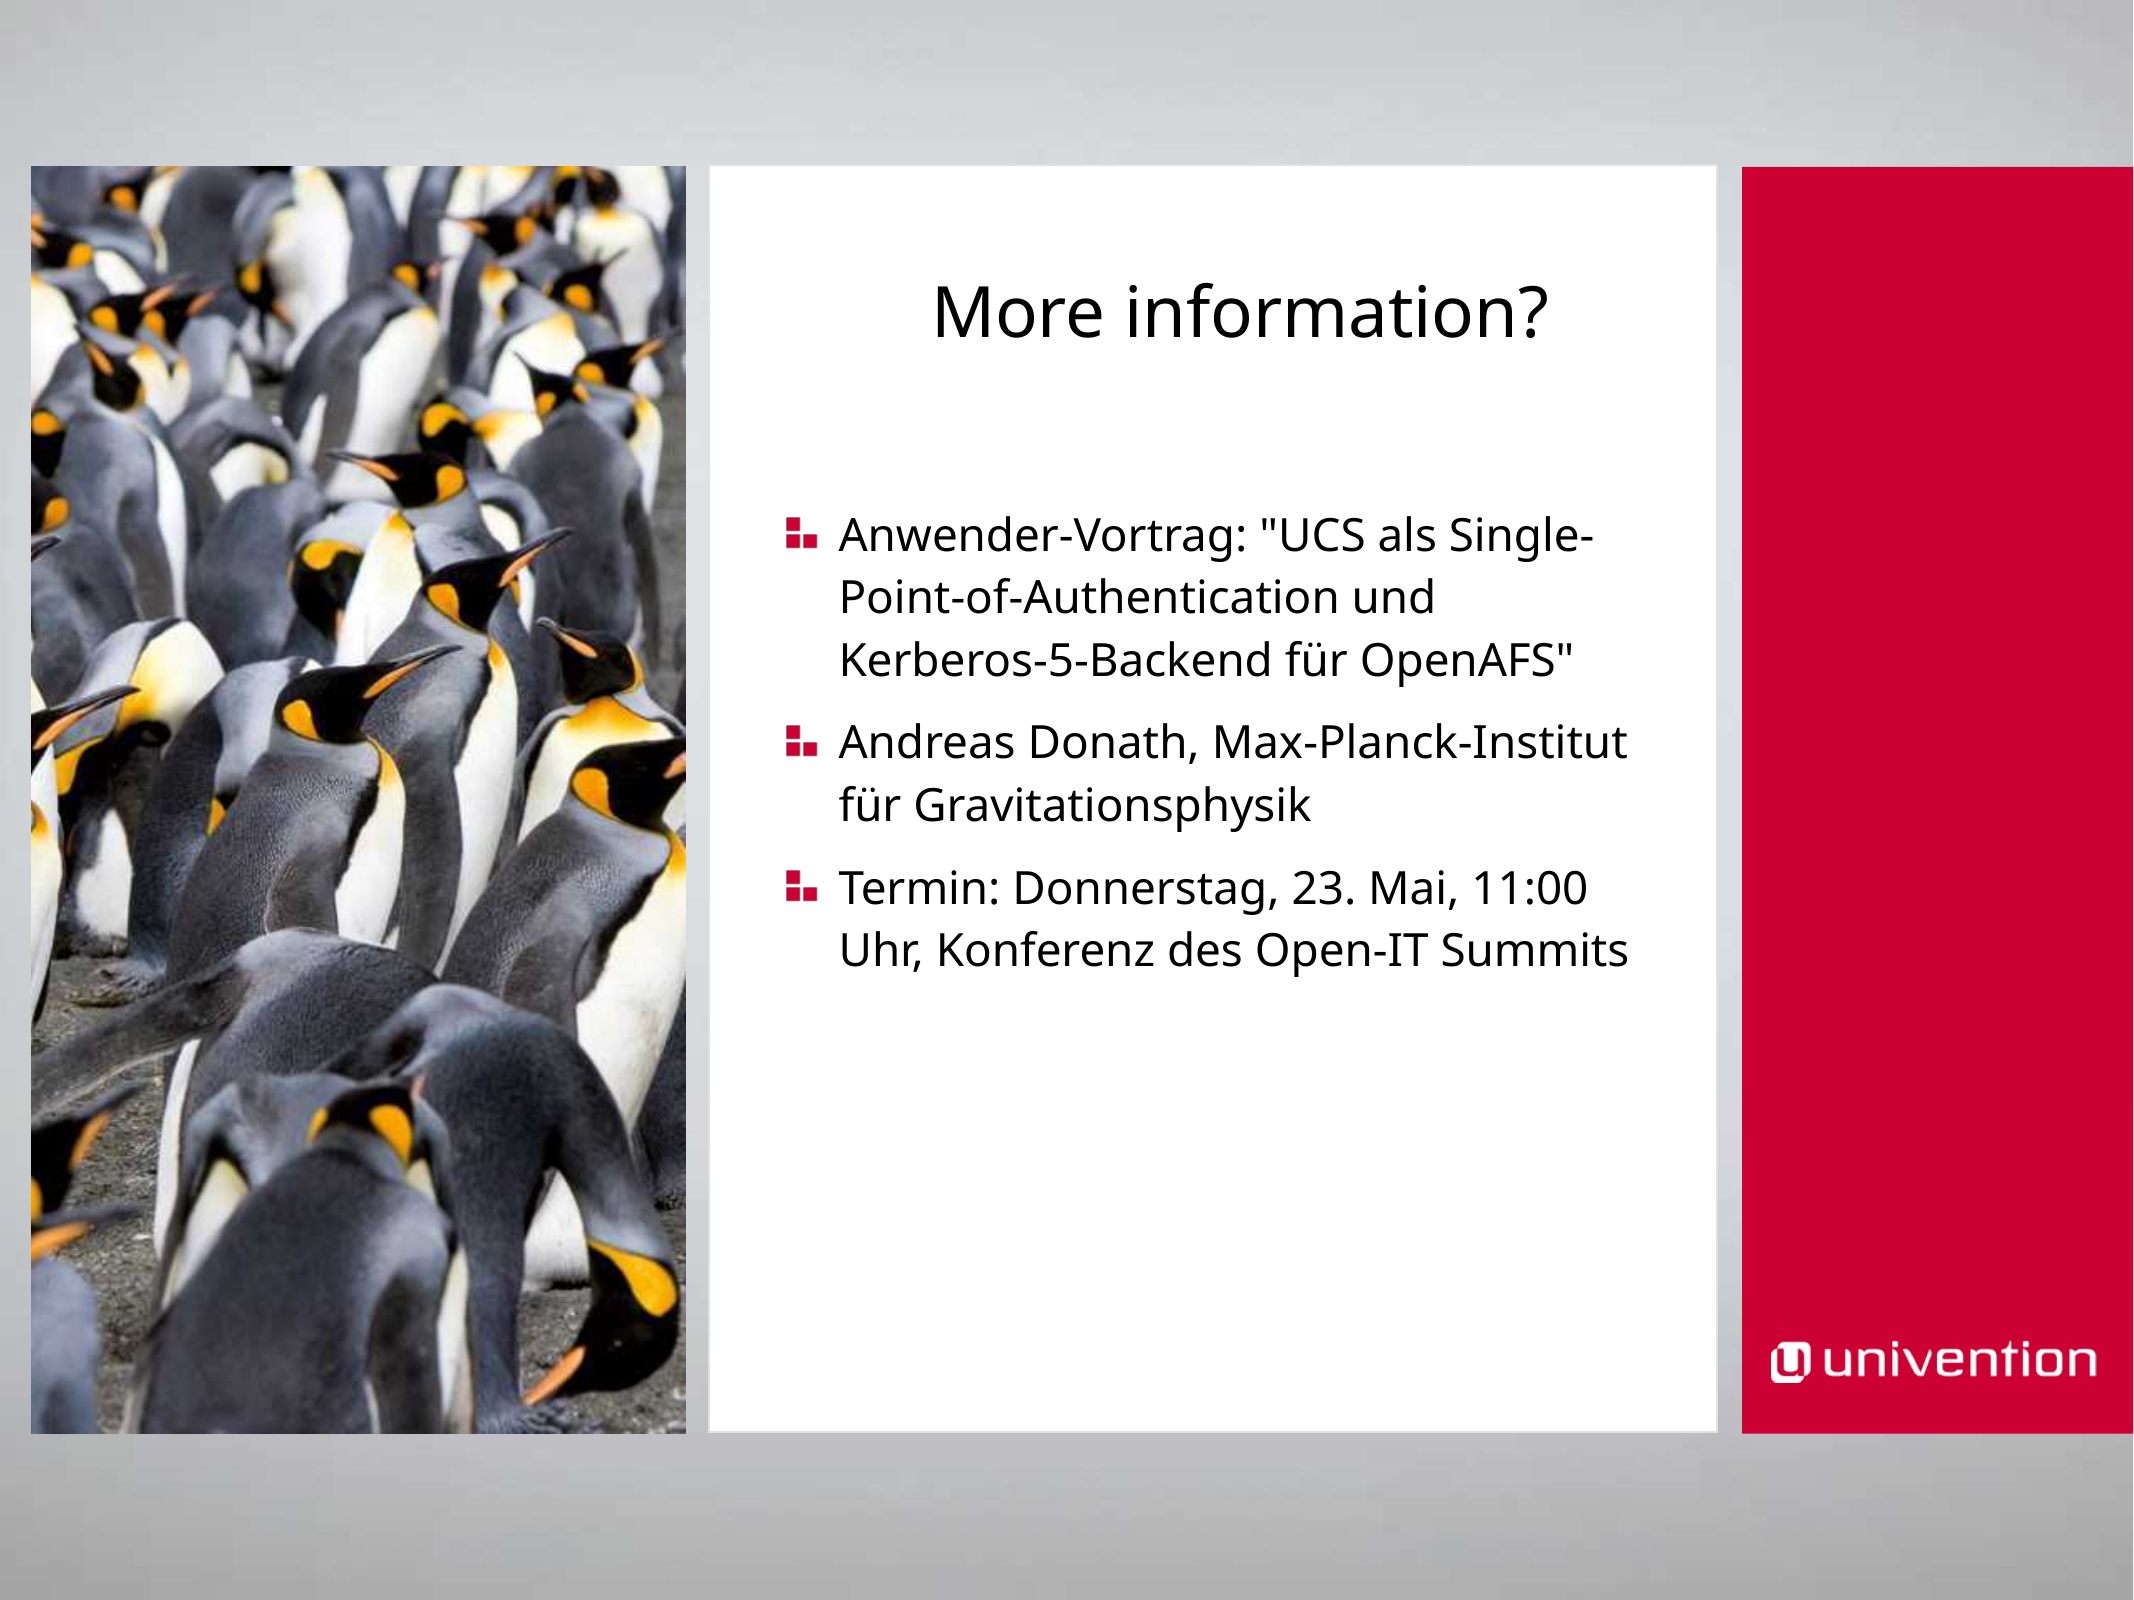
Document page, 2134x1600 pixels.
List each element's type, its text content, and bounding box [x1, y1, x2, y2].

list Anwender-Vortrag: "UCS als Single-Point-of-Authentication und Kerberos-5-Backend für OpenAFS" Andreas Donath, Max-Planck-Institut für Gravitationsphysik Termin: Donnerstag, 23. Mai, 11:00 Uhr, Konferenz des Open-IT Summits [767, 501, 1654, 1329]
title More information? [472, 236, 2008, 384]
picture [1771, 1340, 2097, 1383]
picture [0, 0, 2134, 1600]
